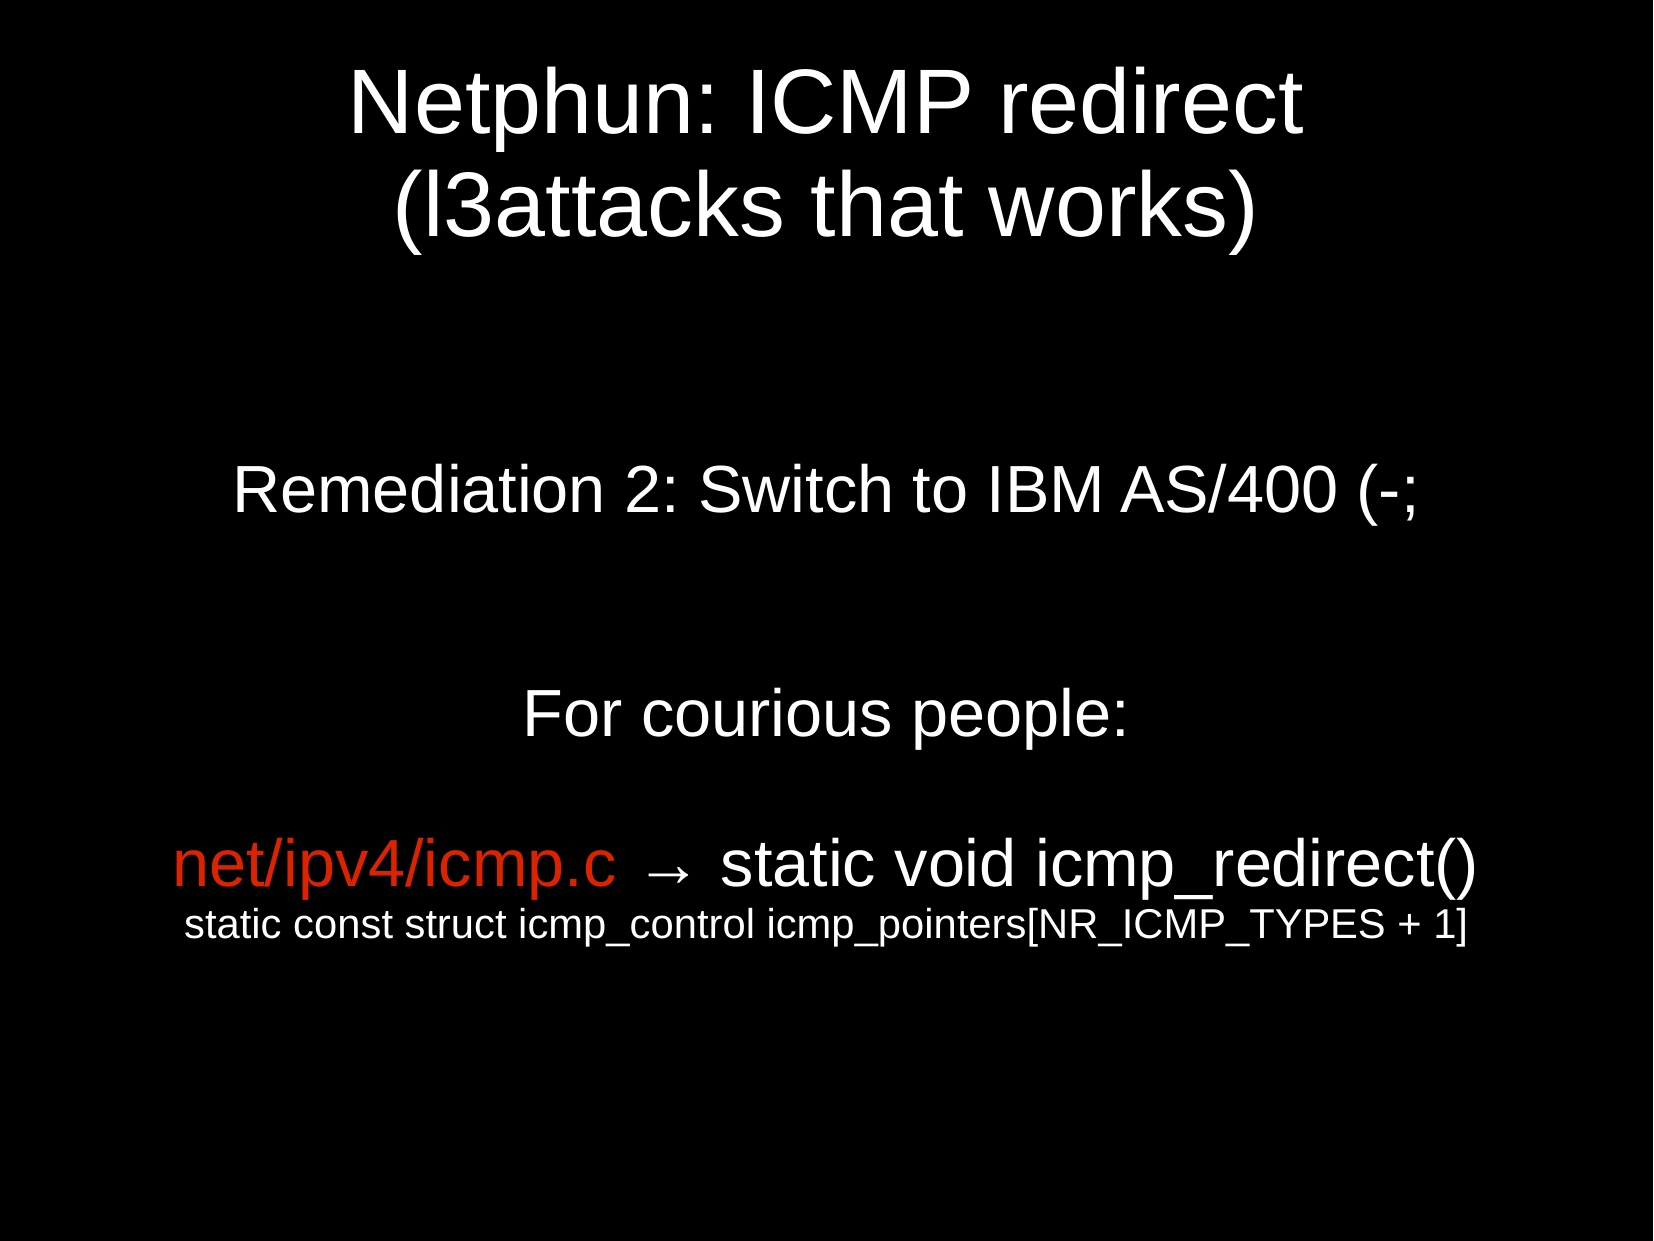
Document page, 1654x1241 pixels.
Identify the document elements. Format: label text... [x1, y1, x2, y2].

subtitle Remediation 2: Switch to IBM AS/400 (-; For courious people: net/ipv4/icmp.c → static void icmp_redirect() static const struct icmp_control icmp_pointers[NR_ICMP_TYPES + 1] [82, 297, 1571, 1102]
title Netphun: ICMP redirect (l3attacks that works) [82, 45, 1571, 261]
